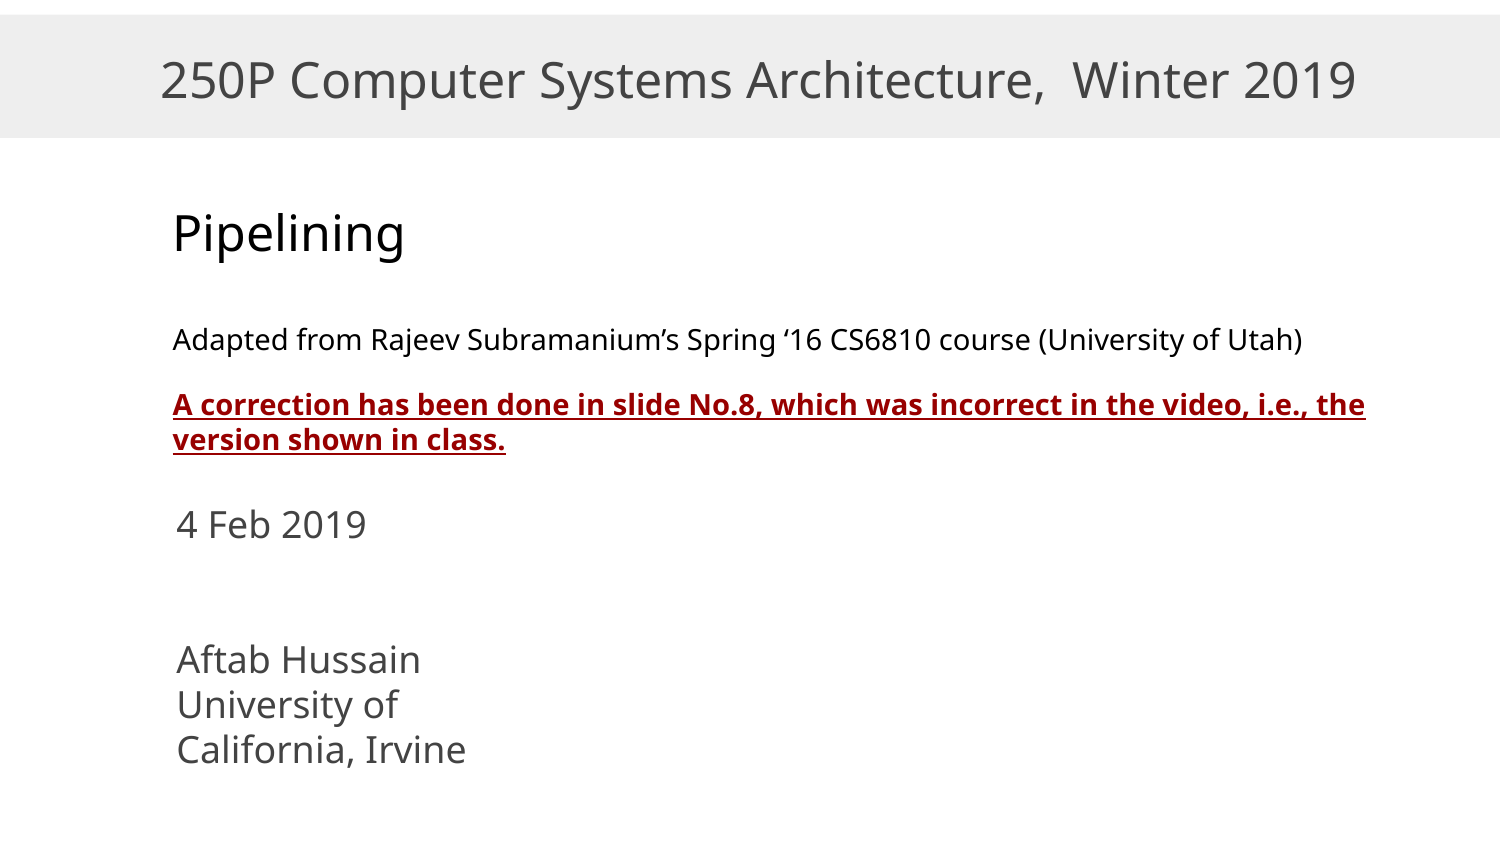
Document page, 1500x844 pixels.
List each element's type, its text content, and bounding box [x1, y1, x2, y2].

text_box [0, 14, 1500, 138]
text_box 4 Feb 2019 Aftab Hussain University of California, Irvine [86, 485, 579, 788]
text_box Pipelining Adapted from Rajeev Subramanium’s Spring ‘16 CS6810 course (University of Utah) A correction has been done in slide No.8, which was incorrect in the video, i.e., the version shown in class. [157, 186, 1426, 489]
text_box 250P Computer Systems Architecture, Winter 2019 [70, 34, 1500, 139]
